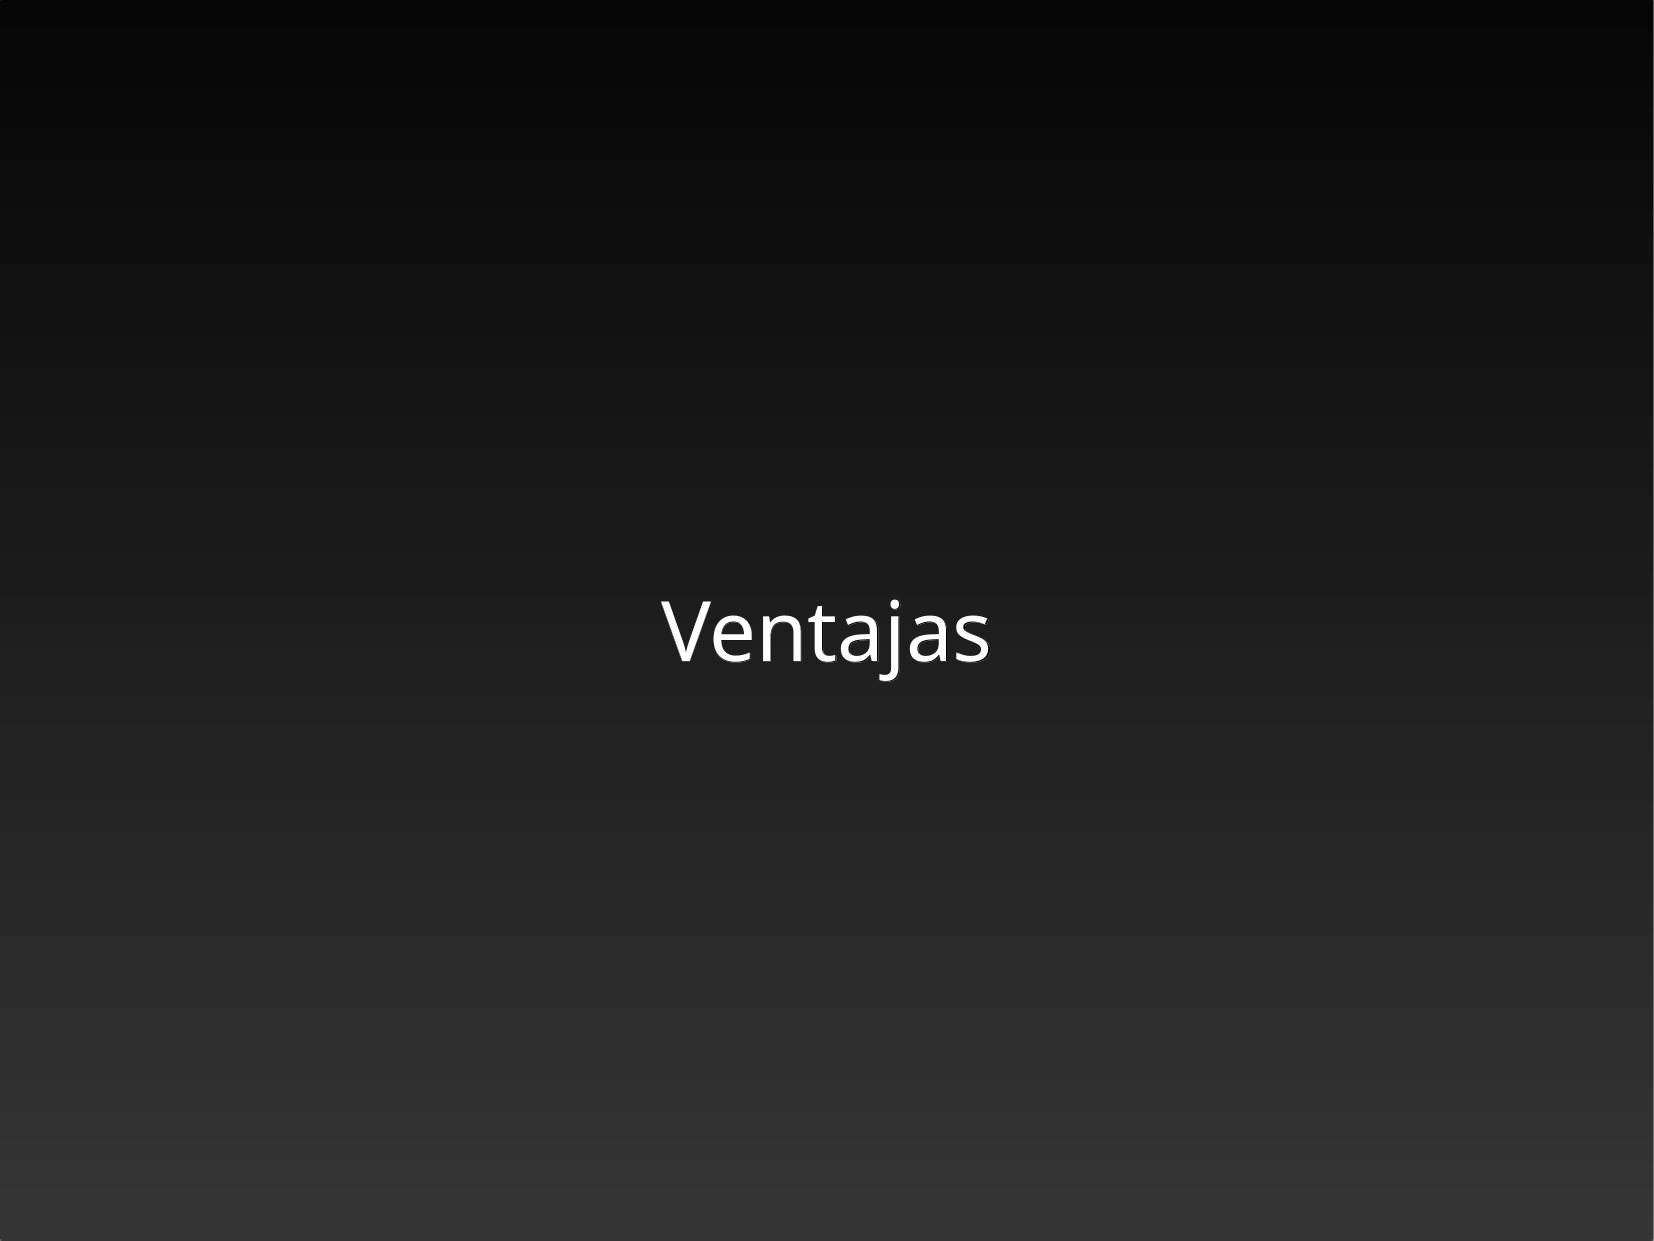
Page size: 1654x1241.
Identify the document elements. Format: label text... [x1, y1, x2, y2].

text_box Ventajas [646, 565, 1007, 675]
picture [0, 0, 1654, 1241]
